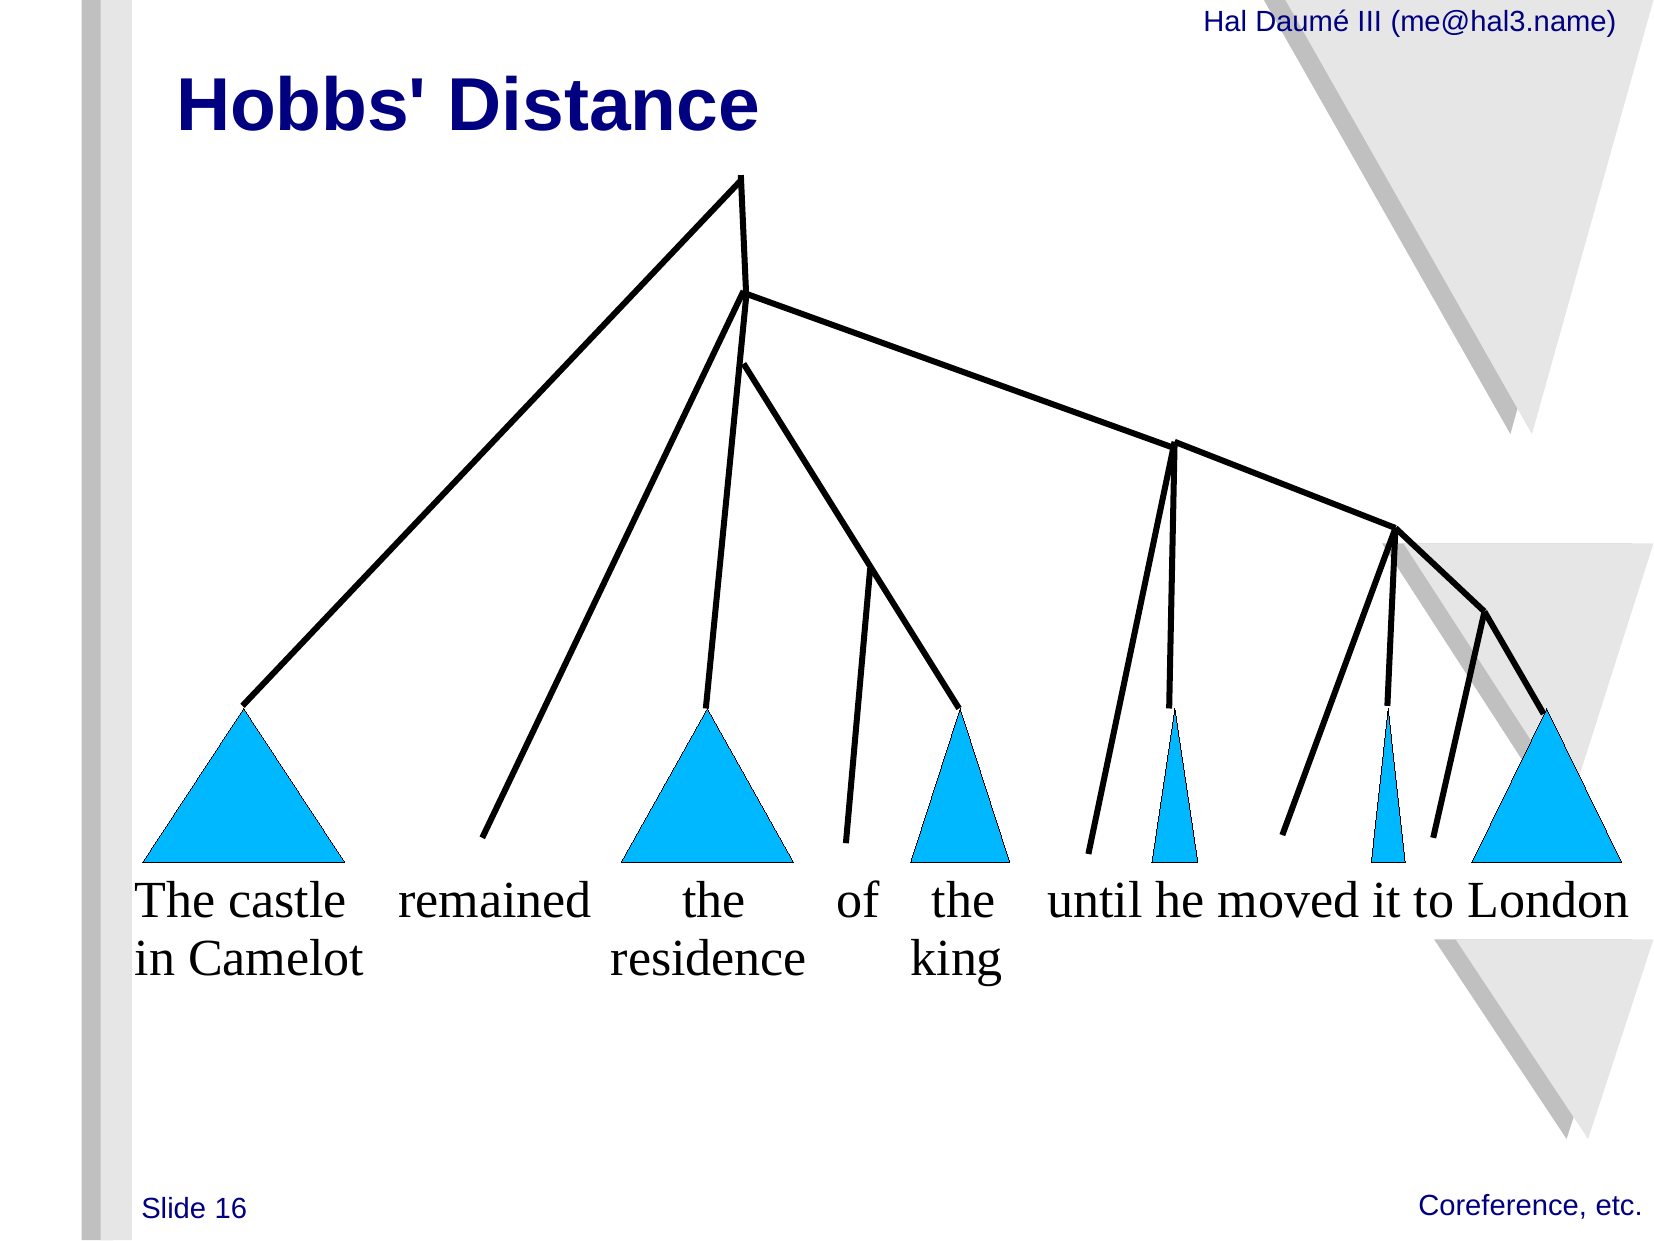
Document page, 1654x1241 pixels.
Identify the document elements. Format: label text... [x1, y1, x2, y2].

title Hobbs' Distance [176, 44, 1509, 166]
text_box [910, 708, 1010, 863]
text_box [1151, 708, 1198, 863]
text_box The castle remained the of the until he moved it to London in Camelot residence king [134, 871, 1633, 987]
text_box [142, 708, 345, 863]
text_box [1471, 708, 1622, 863]
text_box [1371, 708, 1406, 863]
text_box [621, 709, 794, 863]
